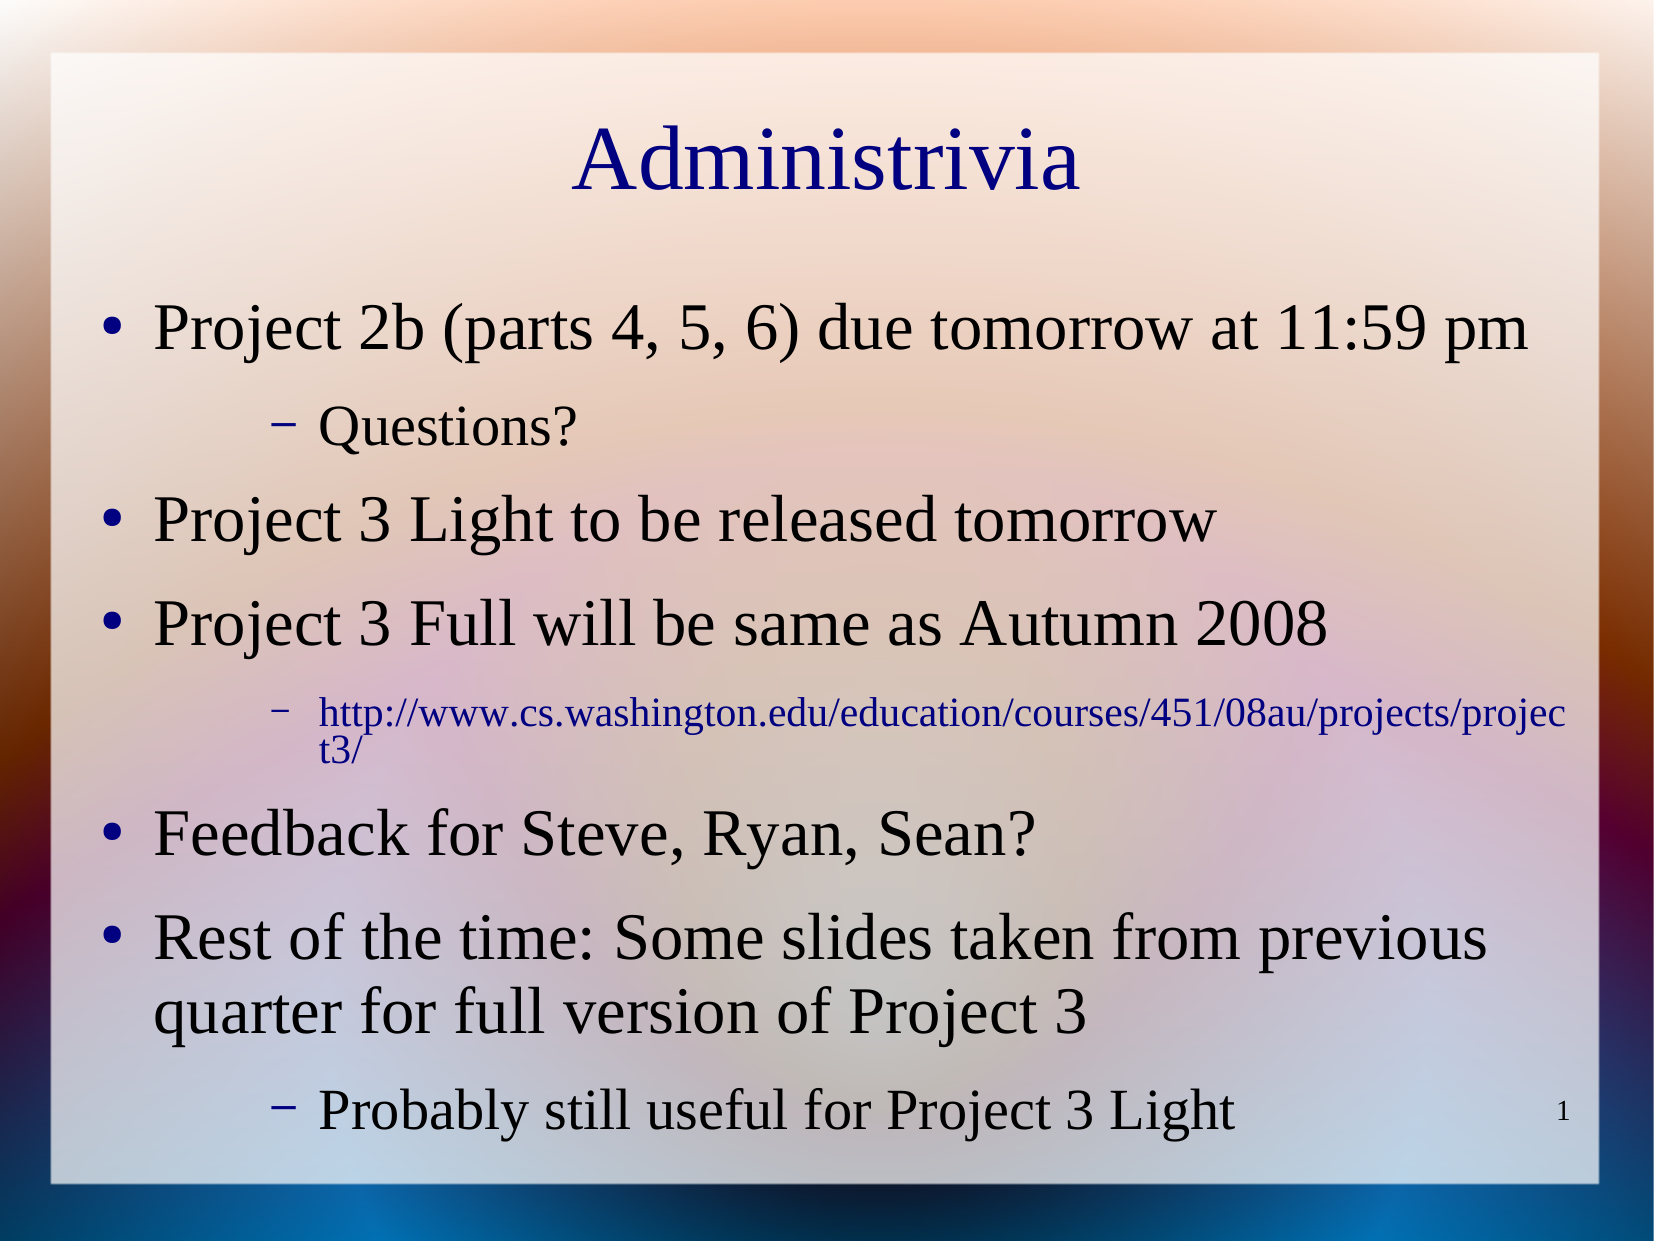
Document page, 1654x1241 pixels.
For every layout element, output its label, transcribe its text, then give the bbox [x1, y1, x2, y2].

picture [0, 0, 1654, 1241]
title Administrivia [82, 62, 1571, 256]
list Project 2b (parts 4, 5, 6) due tomorrow at 11:59 pm Questions? Project 3 Light to be released tomorrow Project 3 Full will be same as Autumn 2008 http://www.cs.washington.edu/education/courses/451/08au/projects/project3/ Feedback for Steve, Ryan, Sean? Rest of the time: Some slides taken from previous quarter for full version of Project 3 Probably still useful for Project 3 Light [82, 290, 1571, 1126]
